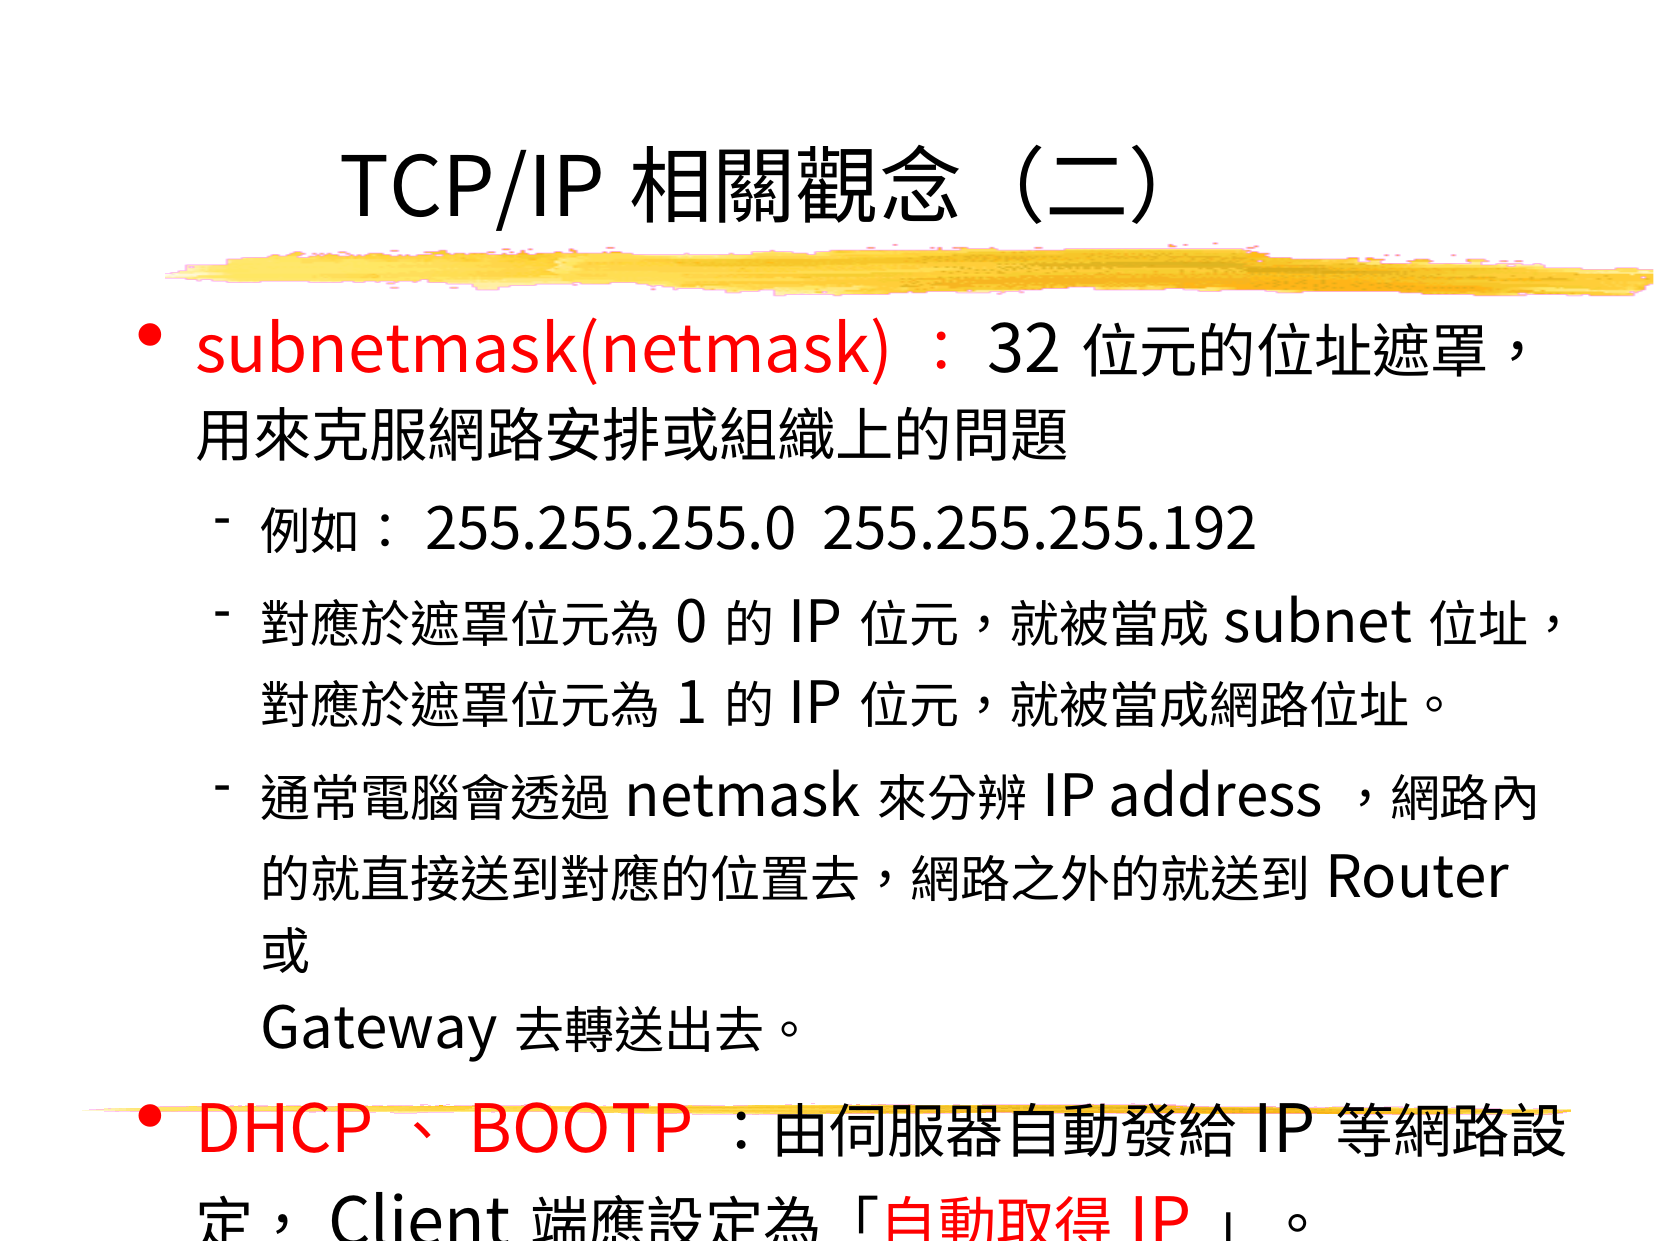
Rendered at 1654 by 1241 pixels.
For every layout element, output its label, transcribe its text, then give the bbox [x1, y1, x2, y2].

picture [165, 237, 1654, 308]
list subnetmask(netmask)：32位元的位址遮罩，用來克服網路安排或組織上的問題 例如：255.255.255.0 255.255.255.192 對應於遮罩位元為0的IP位元，就被當成subnet位址，對應於遮罩位元為1的IP位元，就被當成網路位址。 通常電腦會透過netmask來分辨IP address，網路內的就直接送到對應的位置去，網路之外的就送到Router或 Gateway去轉送出去。 DHCP、BOOTP：由伺服器自動發給IP等網路設定，Client端應設定為「自動取得IP」。 [124, 290, 1591, 1156]
picture [82, 1102, 124, 1117]
title TCP/IP相關觀念（二） [73, 25, 1479, 249]
